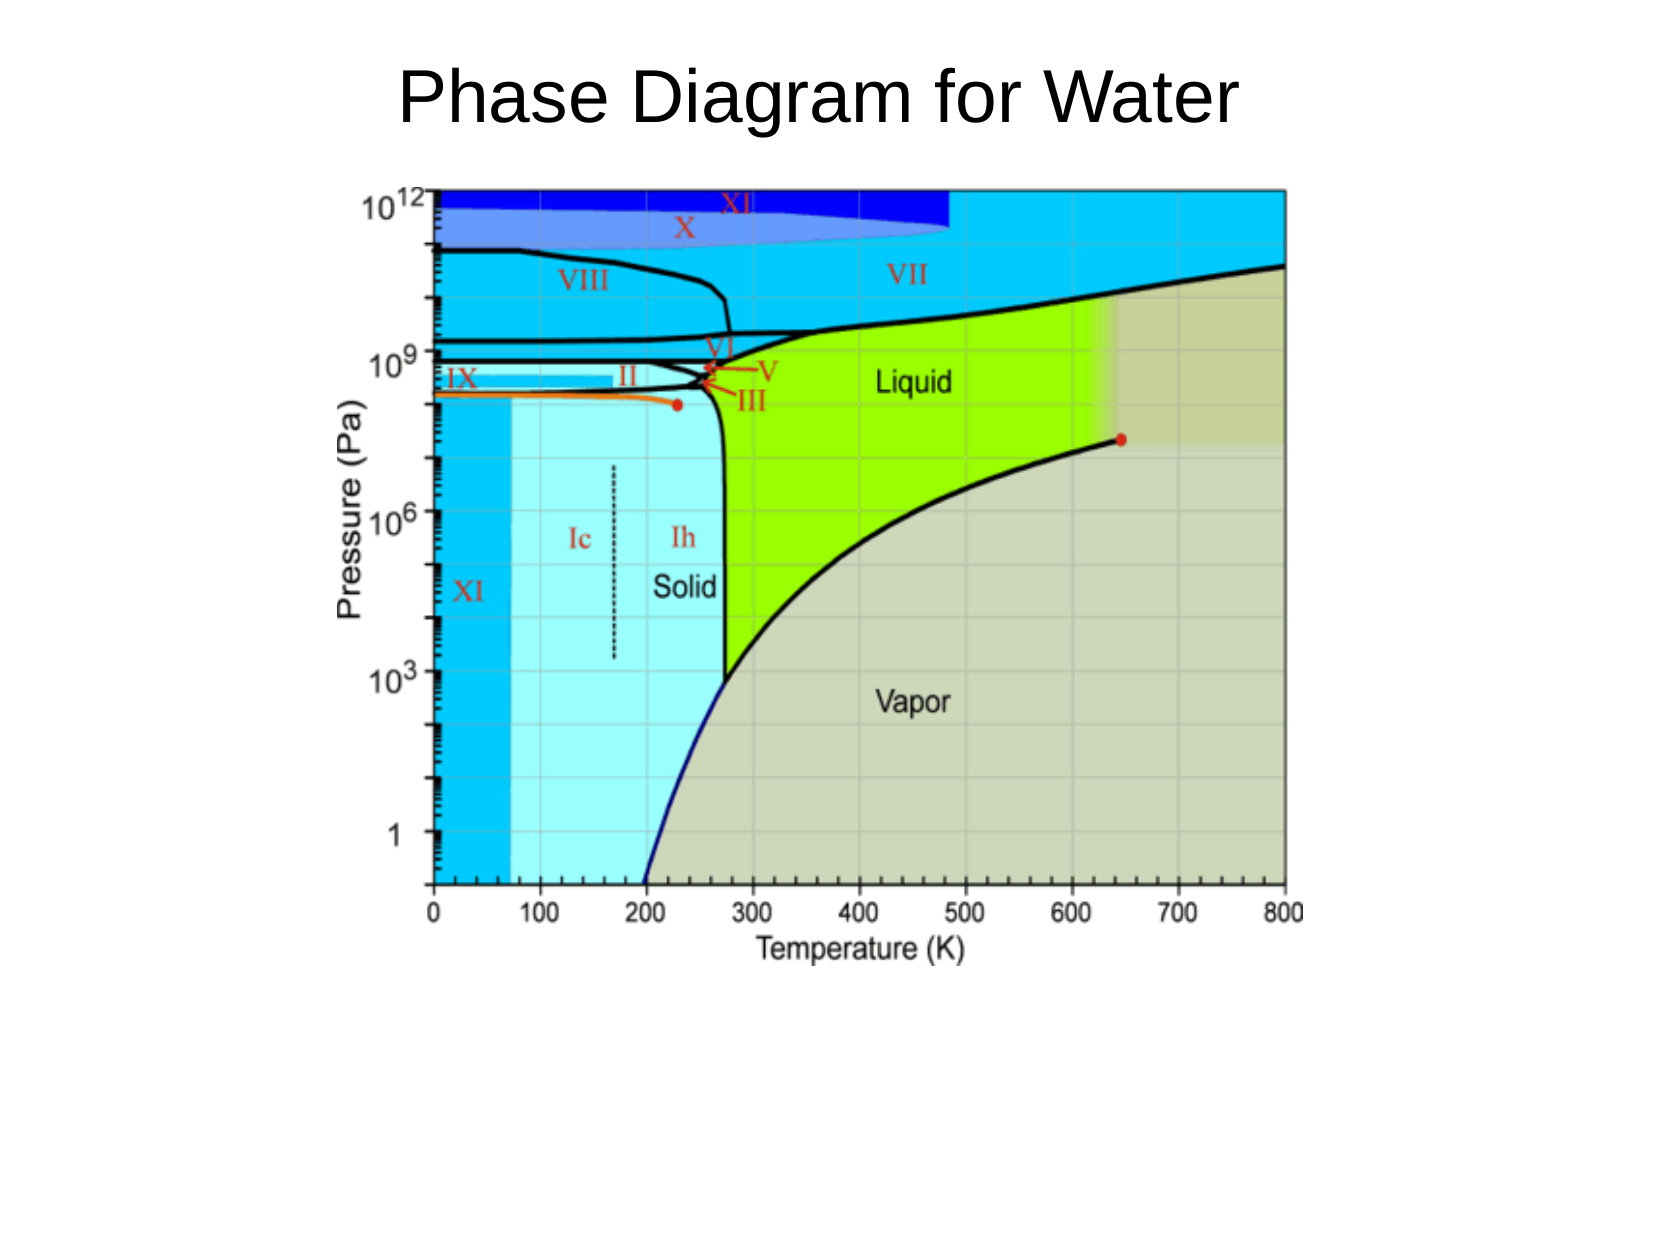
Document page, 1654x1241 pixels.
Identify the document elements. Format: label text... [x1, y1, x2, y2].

title Phase Diagram for Water [75, 0, 1564, 193]
picture [337, 187, 1303, 966]
